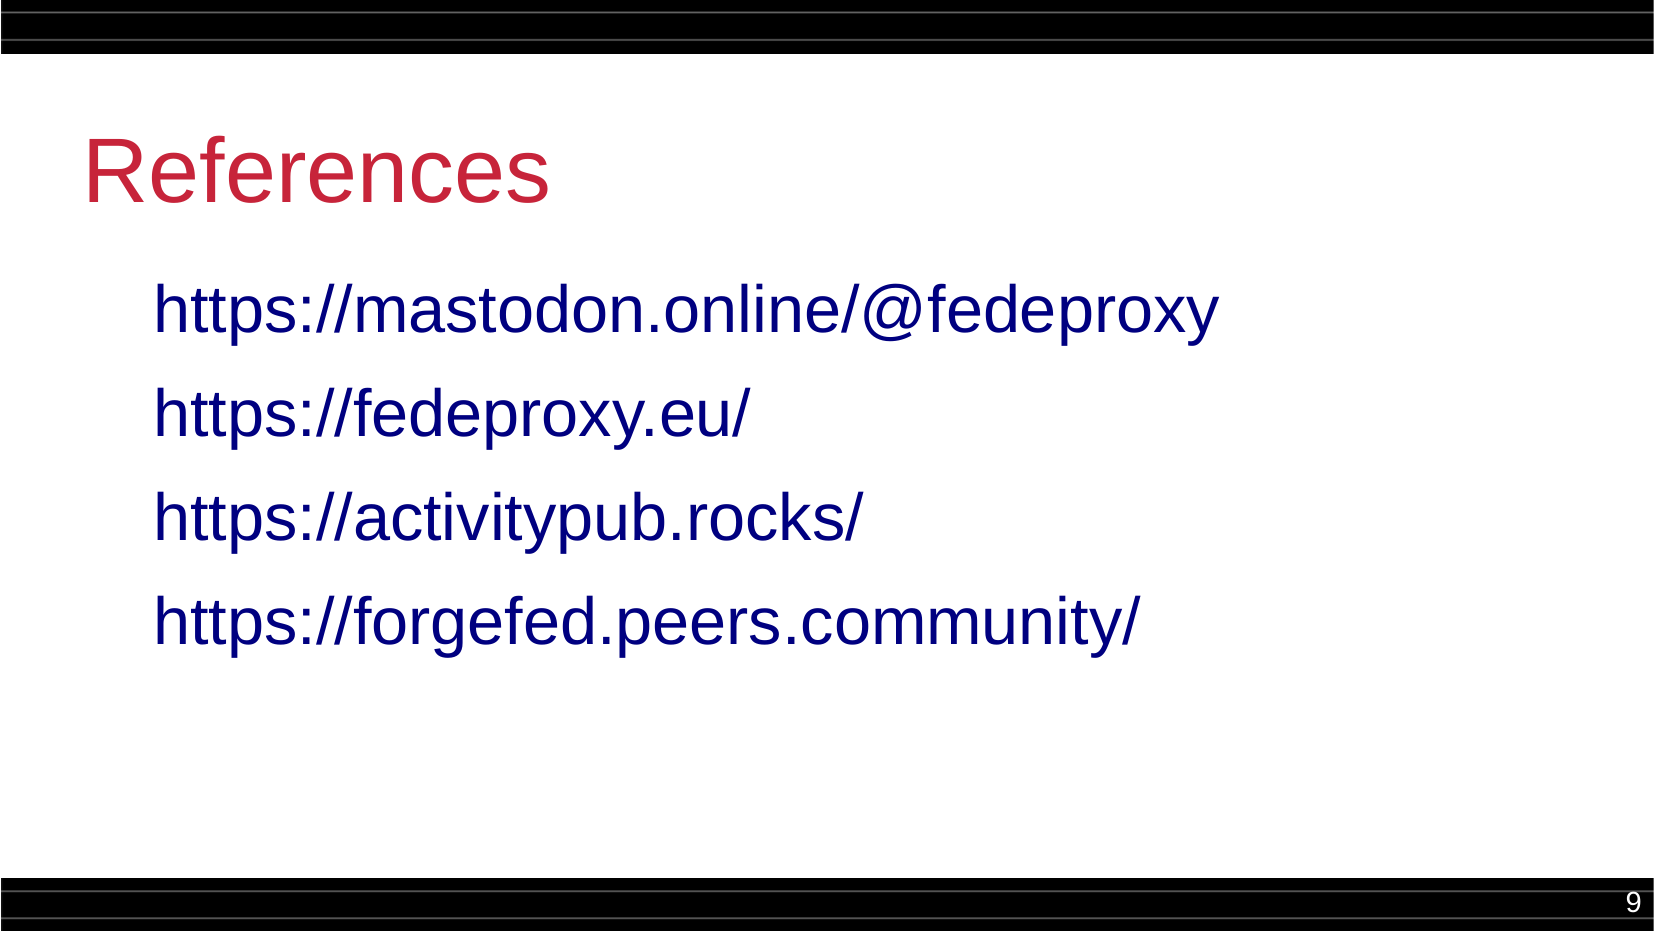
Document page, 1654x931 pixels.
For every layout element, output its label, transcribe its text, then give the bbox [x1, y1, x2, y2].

list https://mastodon.online/@fedeproxy https://fedeproxy.eu/ https://activitypub.rocks/ https://forgefed.peers.community/ [82, 271, 1571, 758]
title References [82, 92, 1571, 249]
picture [1, 878, 1654, 931]
picture [1, 0, 1654, 54]
